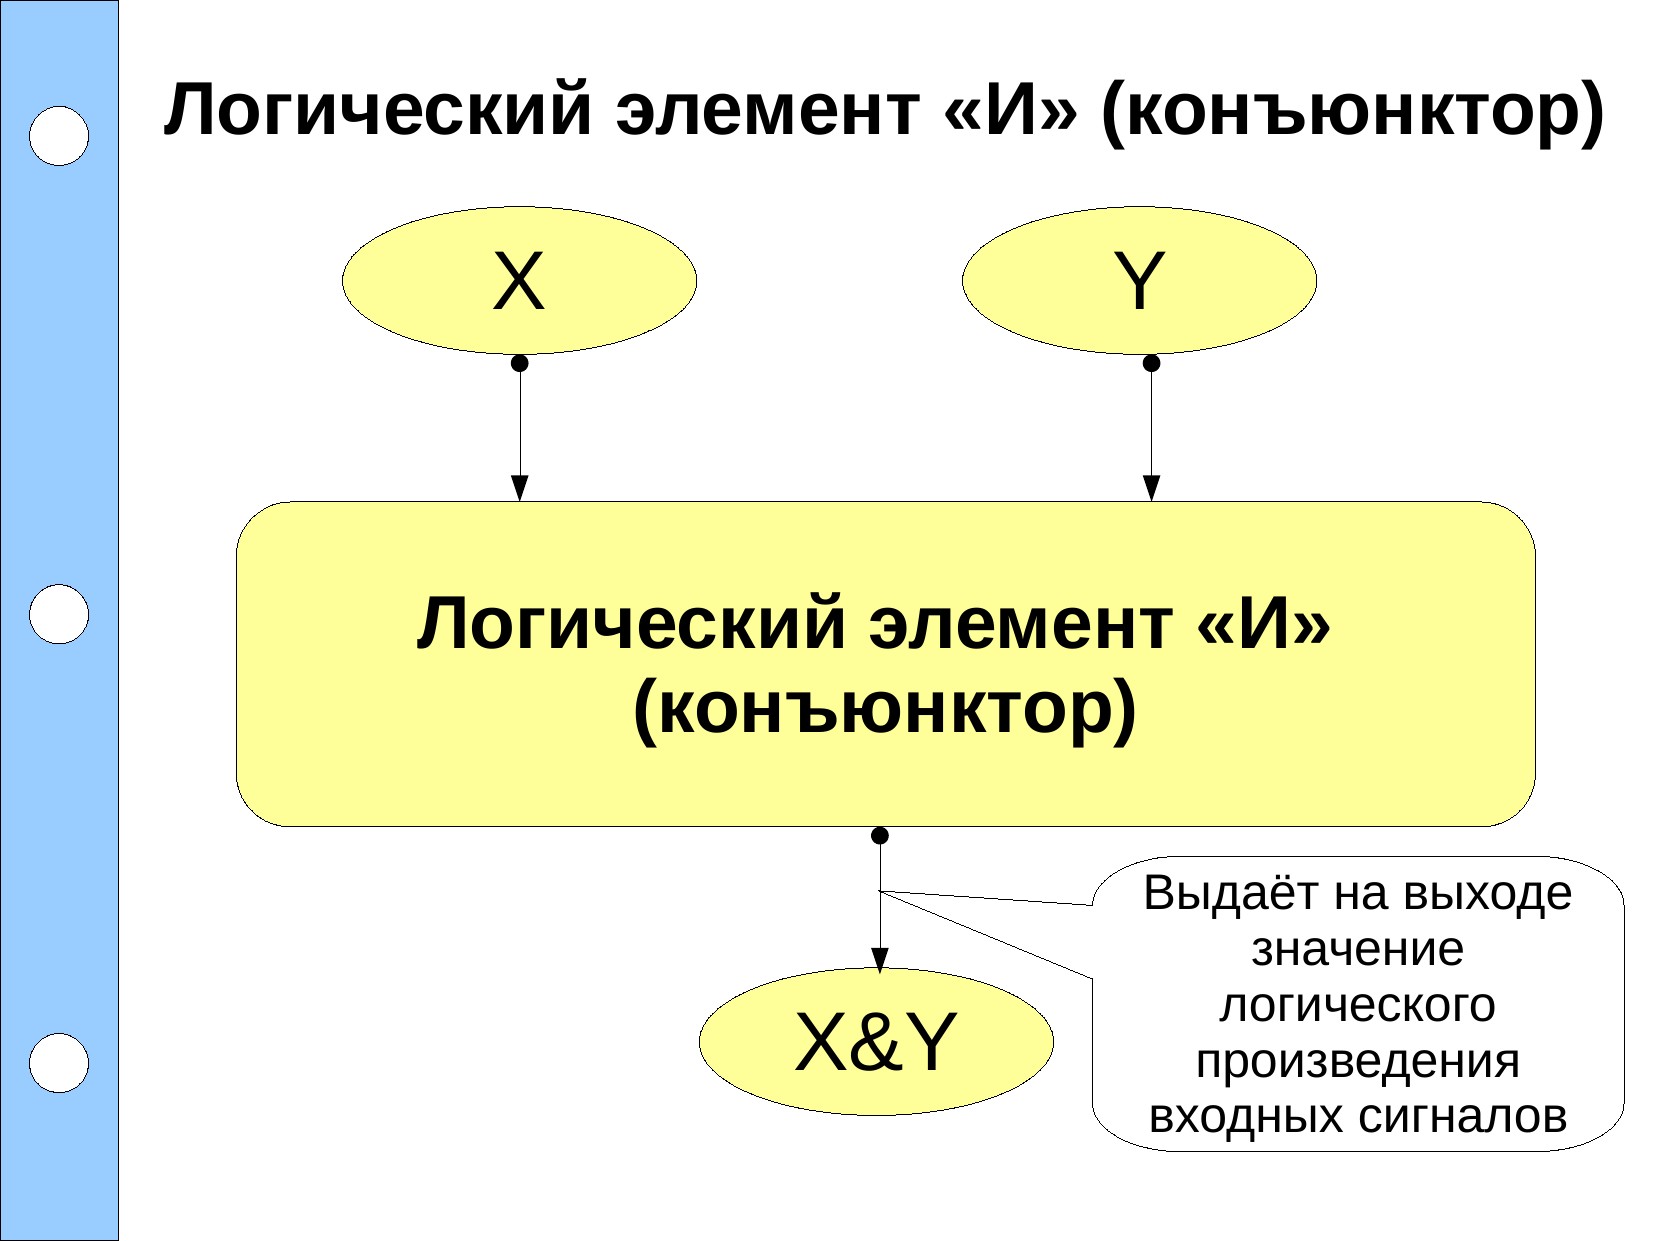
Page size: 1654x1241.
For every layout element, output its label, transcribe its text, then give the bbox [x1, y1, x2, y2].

text_box X [342, 206, 697, 355]
text_box Логический элемент «И» (конъюнктор) [236, 501, 1536, 827]
text_box Логический элемент «И» (конъюнктор) [118, 59, 1654, 158]
text_box [0, 0, 119, 1241]
text_box Y [962, 206, 1317, 355]
text_box Выдаёт на выходе значение логического произведения входных сигналов [878, 856, 1625, 1152]
text_box X&Y [699, 967, 1054, 1116]
